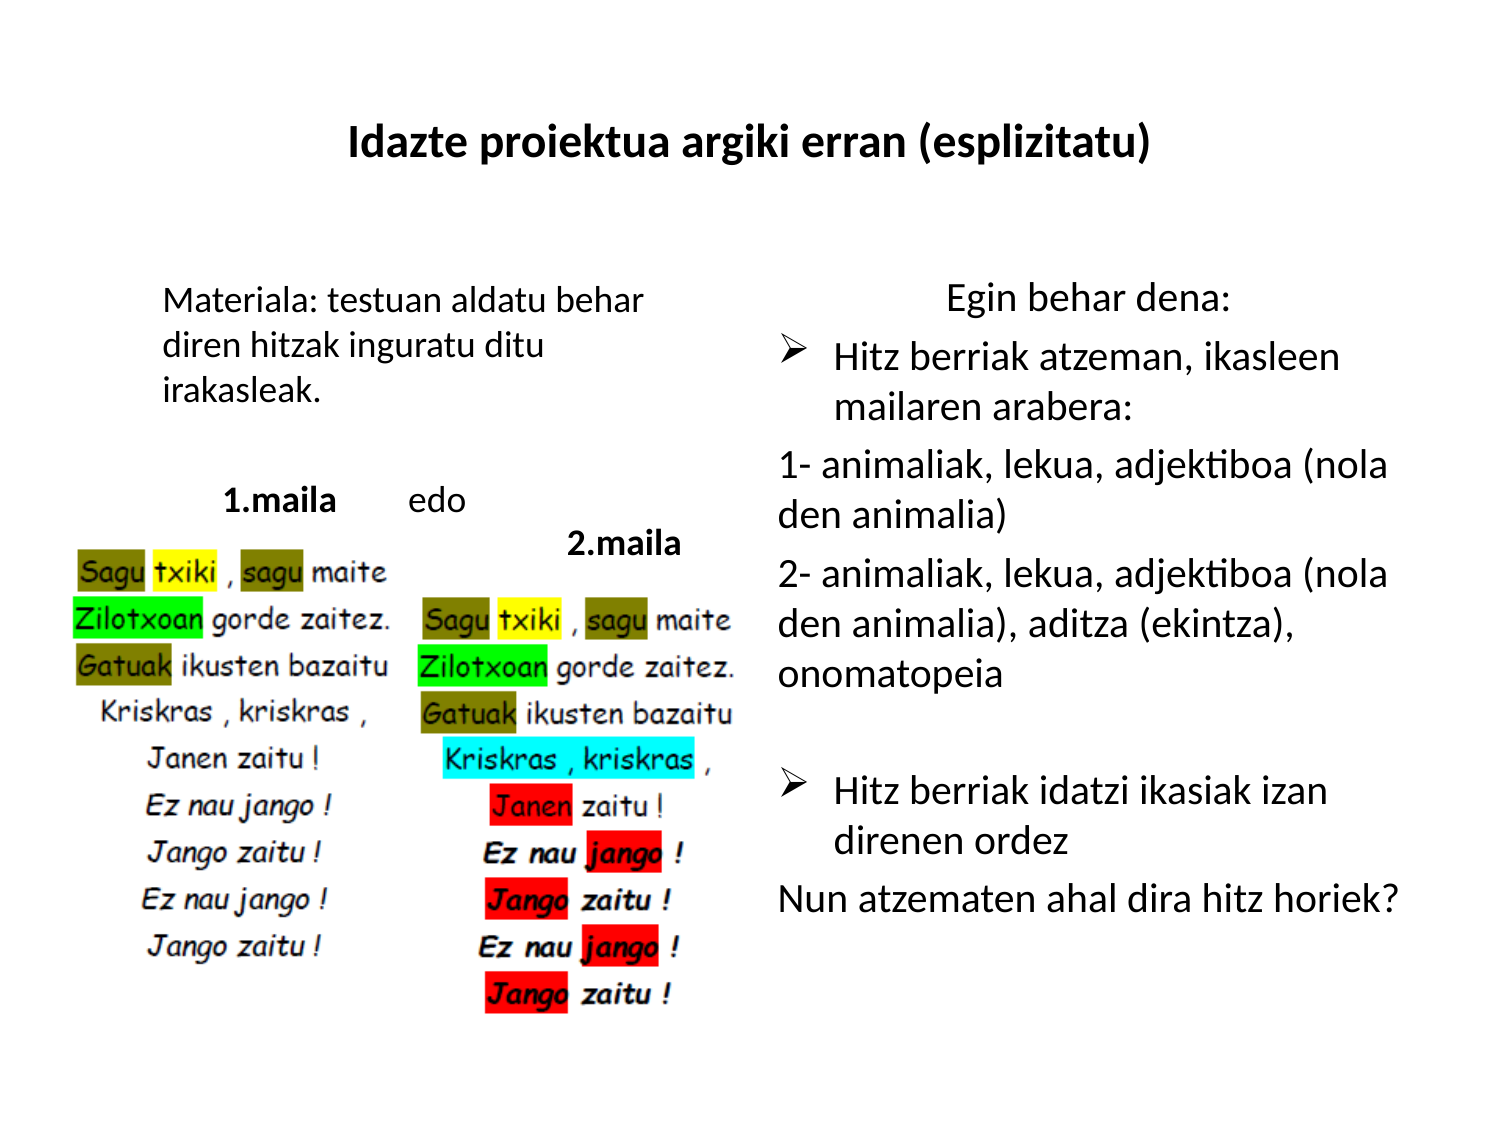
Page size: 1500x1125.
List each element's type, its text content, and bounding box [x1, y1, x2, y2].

picture [56, 534, 759, 1056]
list Egin behar dena: Hitz berriak atzeman, ikasleen mailaren arabera: 1- animaliak, lekua, adjektiboa (nola den animalia) 2- animaliak, lekua, adjektiboa (nola den animalia), aditza (ekintza), onomatopeia Hitz berriak idatzi ikasiak izan direnen ordez Nun atzematen ahal dira hitz horiek? [762, 262, 1425, 1005]
text_box Materiala: testuan aldatu behar diren hitzak inguratu ditu irakasleak. [147, 267, 668, 417]
text_box 2.maila [552, 510, 697, 571]
text_box edo [393, 467, 526, 528]
title Idazte proiektua argiki erran (esplizitatu) [75, 45, 1425, 233]
text_box 1.maila [207, 467, 352, 528]
